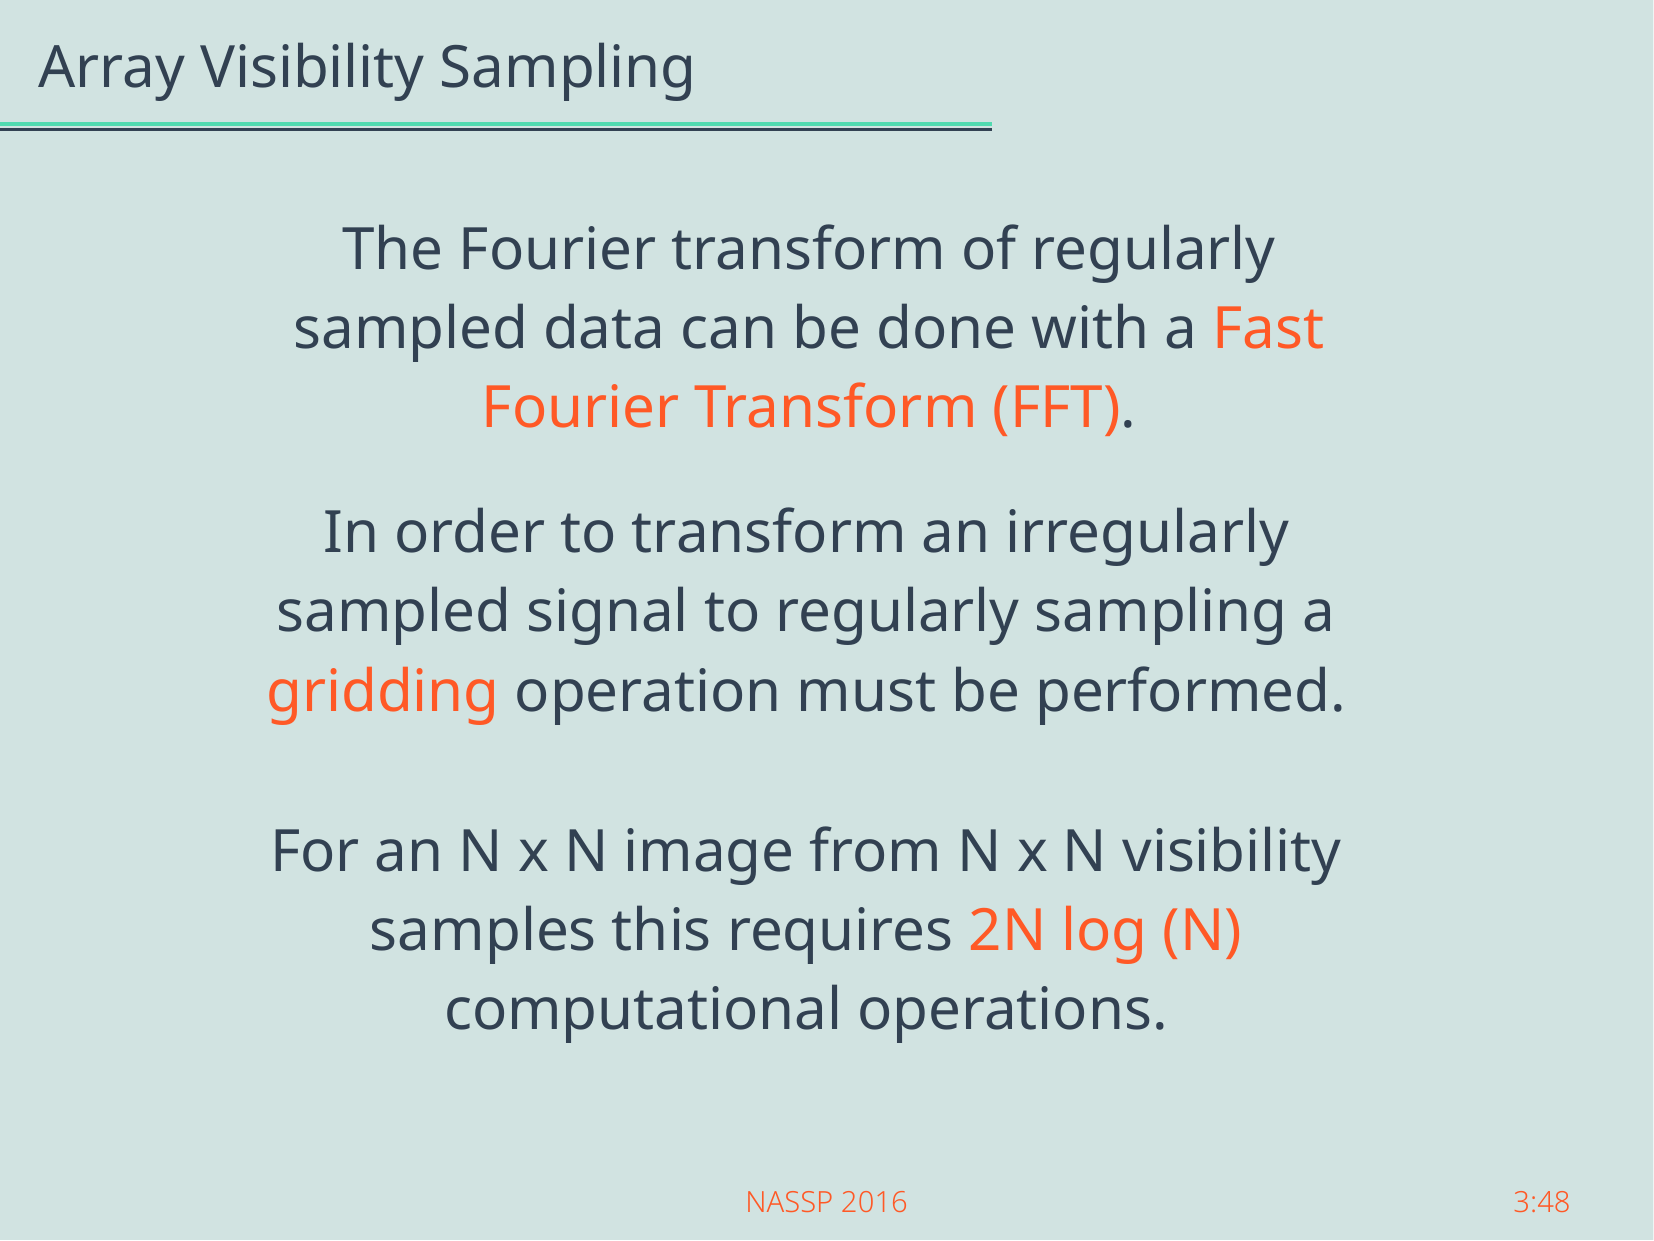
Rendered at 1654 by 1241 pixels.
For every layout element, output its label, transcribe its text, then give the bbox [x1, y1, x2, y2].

text_box In order to transform an irregularly sampled signal to regularly sampling a gridding operation must be performed. [224, 483, 1388, 709]
text_box Array Visibility Sampling [23, 17, 1063, 103]
text_box The Fourier transform of regularly sampled data can be done with a Fast Fourier Transform (FFT). [242, 199, 1376, 425]
text_box For an N x N image from N x N visibility samples this requires 2N log (N) computational operations. [224, 801, 1388, 1027]
